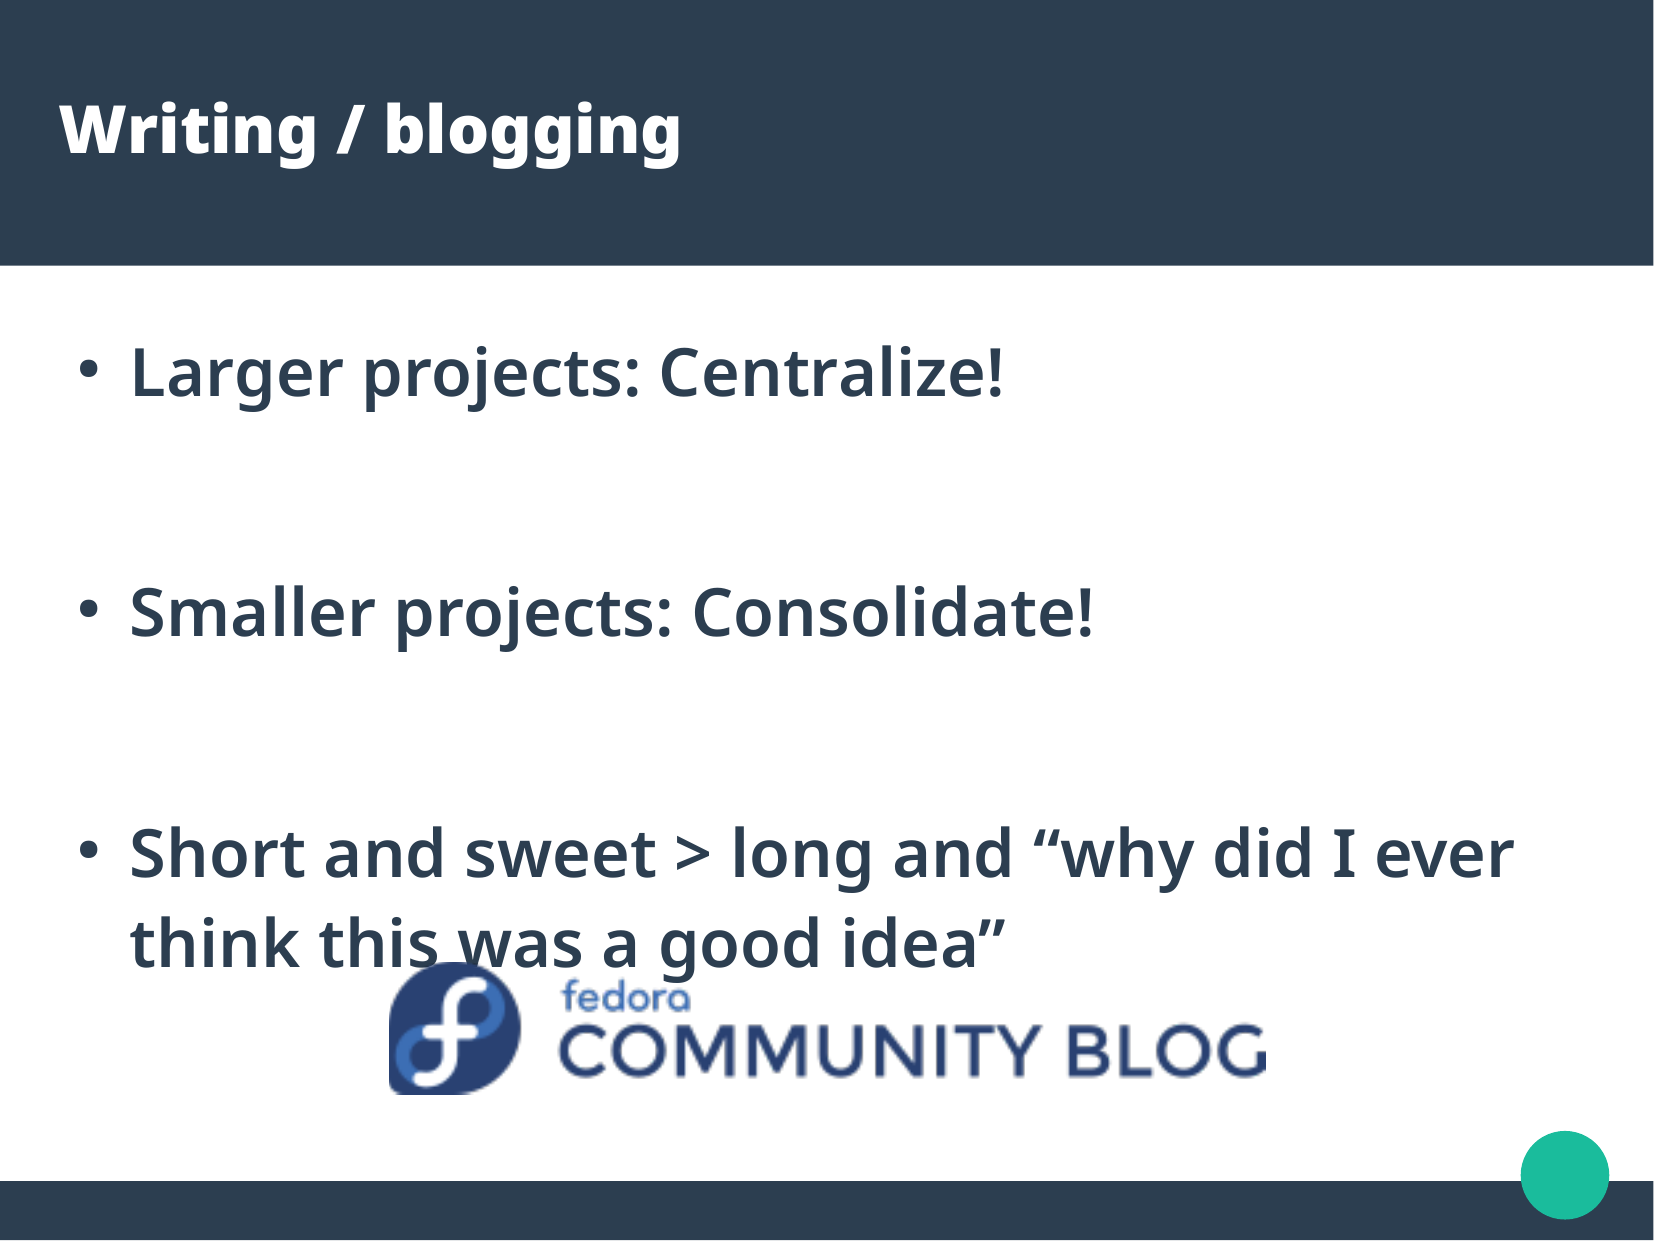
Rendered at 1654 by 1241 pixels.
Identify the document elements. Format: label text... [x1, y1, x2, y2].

picture [389, 962, 1266, 1096]
title Writing / blogging [59, 49, 1595, 207]
list Larger projects: Centralize! Smaller projects: Consolidate! Short and sweet > long and “why did I ever think this was a good idea” [59, 324, 1595, 1152]
